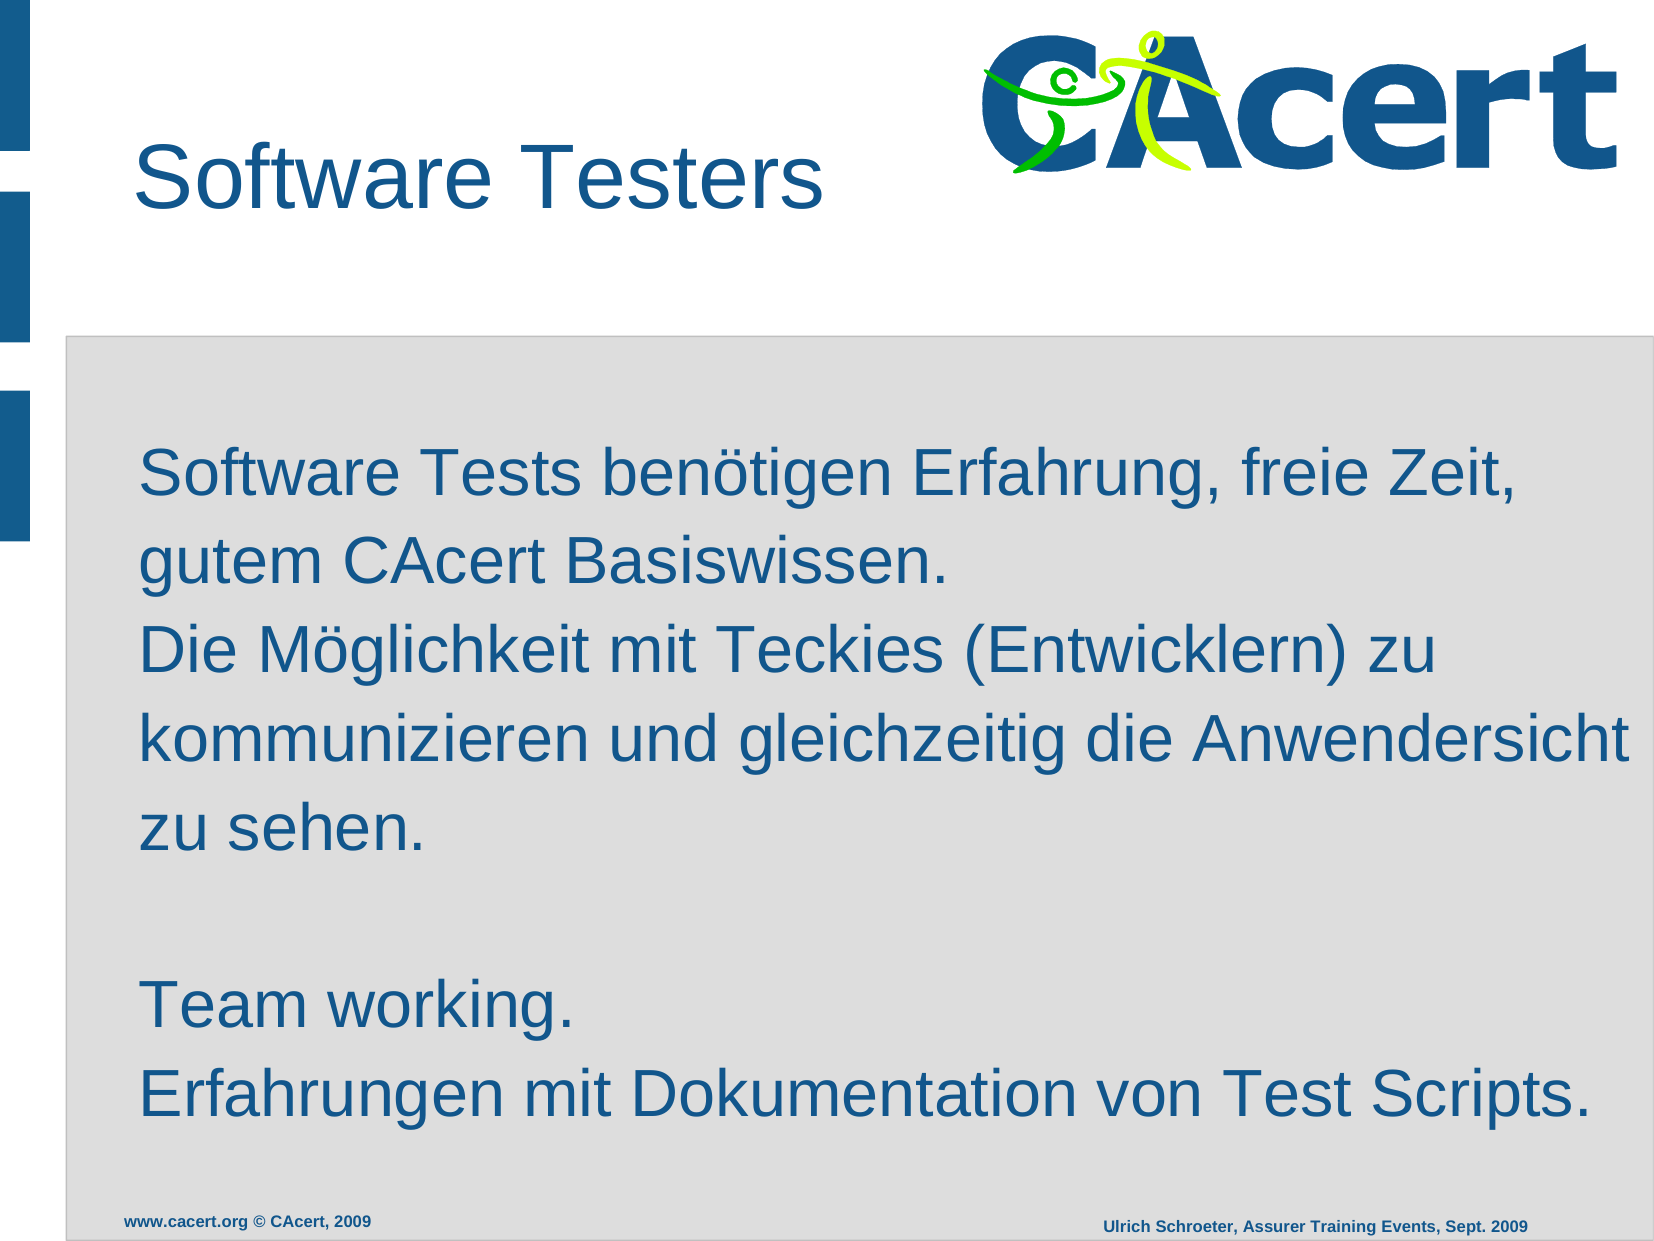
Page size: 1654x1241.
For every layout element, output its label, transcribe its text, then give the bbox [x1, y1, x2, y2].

text_box Software Tests benötigen Erfahrung, freie Zeit, gutem CAcert Basiswissen. Die Möglichkeit mit Teckies (Entwicklern) zu kommunizieren und gleichzeitig die Anwendersicht zu sehen. Team working. Erfahrungen mit Dokumentation von Test Scripts. [124, 413, 1646, 1139]
text_box Software Testers [118, 118, 842, 236]
